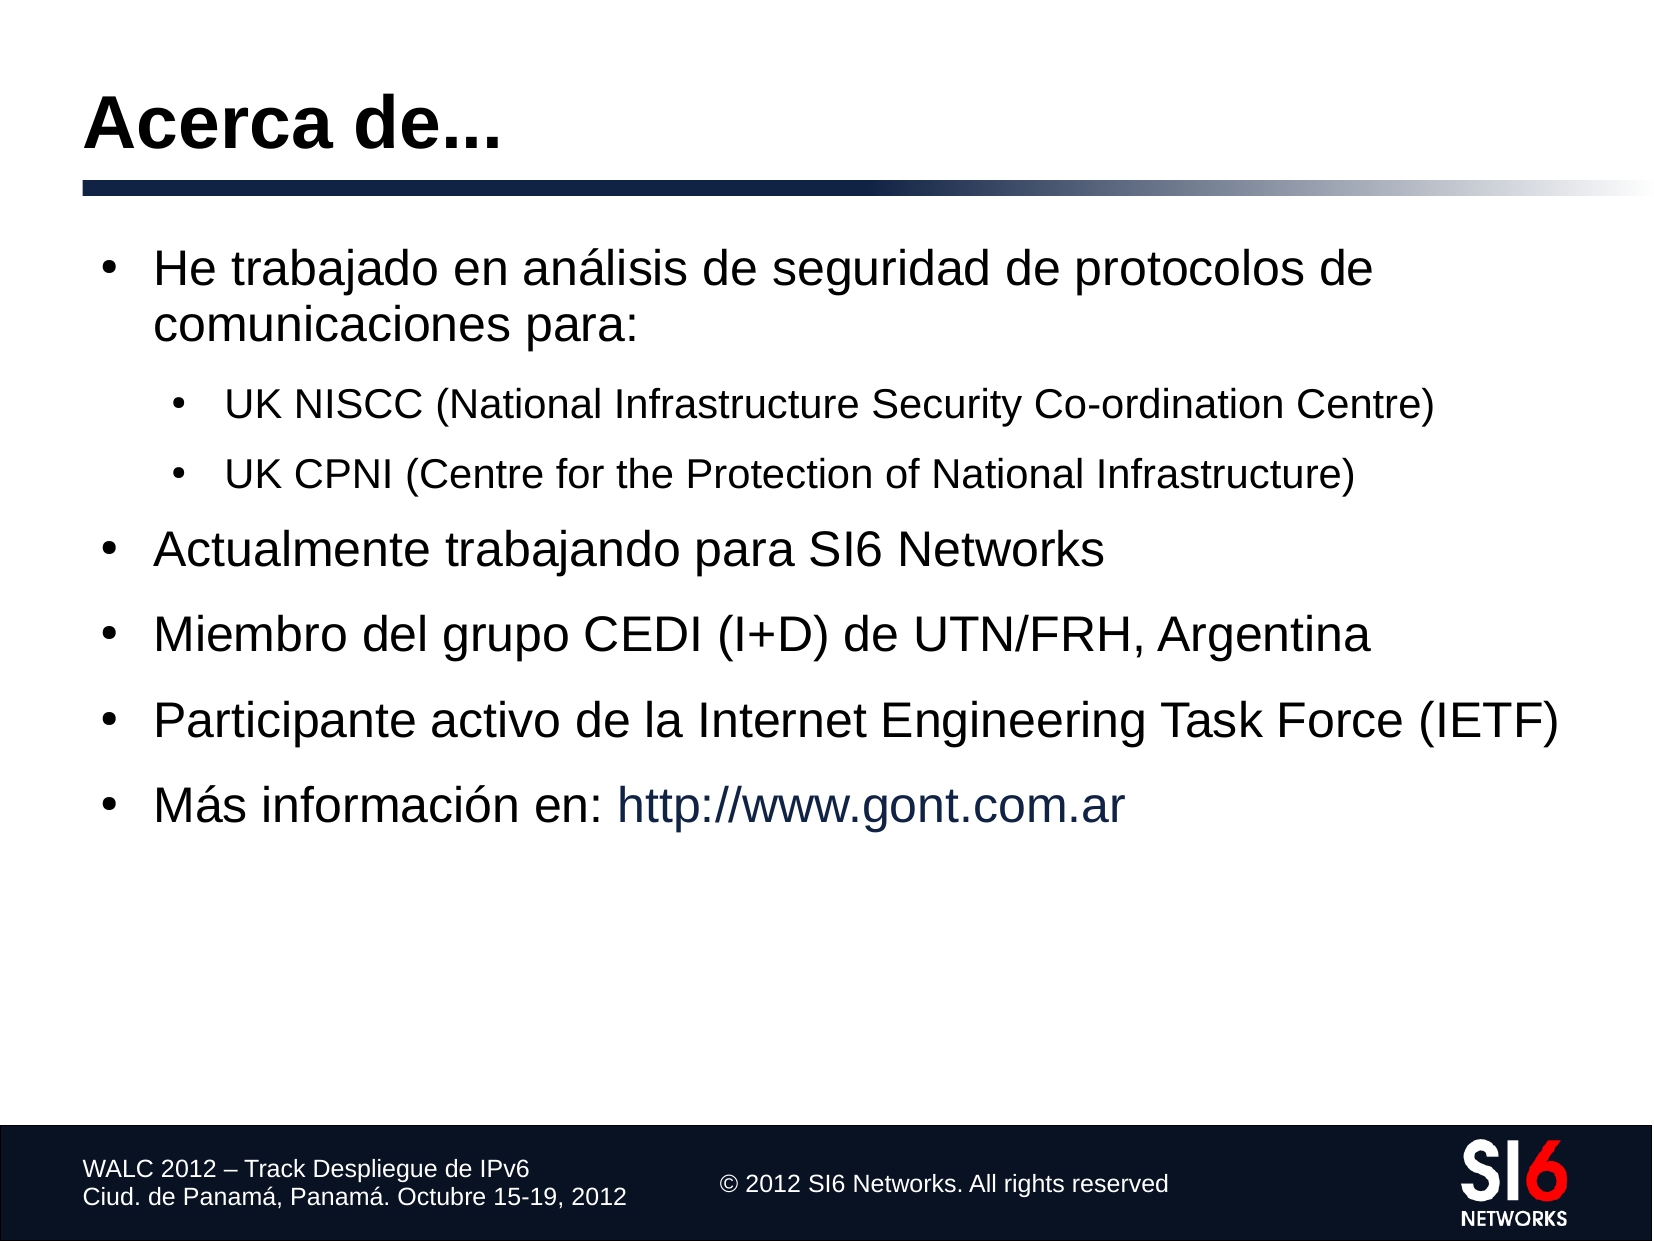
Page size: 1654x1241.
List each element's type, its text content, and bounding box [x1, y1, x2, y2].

list He trabajado en análisis de seguridad de protocolos de comunicaciones para: UK NISCC (National Infrastructure Security Co-ordination Centre) UK CPNI (Centre for the Protection of National Infrastructure) Actualmente trabajando para SI6 Networks Miembro del grupo CEDI (I+D) de UTN/FRH, Argentina Participante activo de la Internet Engineering Task Force (IETF) Más información en: http://www.gont.com.ar [82, 240, 1571, 1059]
picture [1461, 1139, 1567, 1226]
title Acerca de... [82, 49, 1571, 196]
